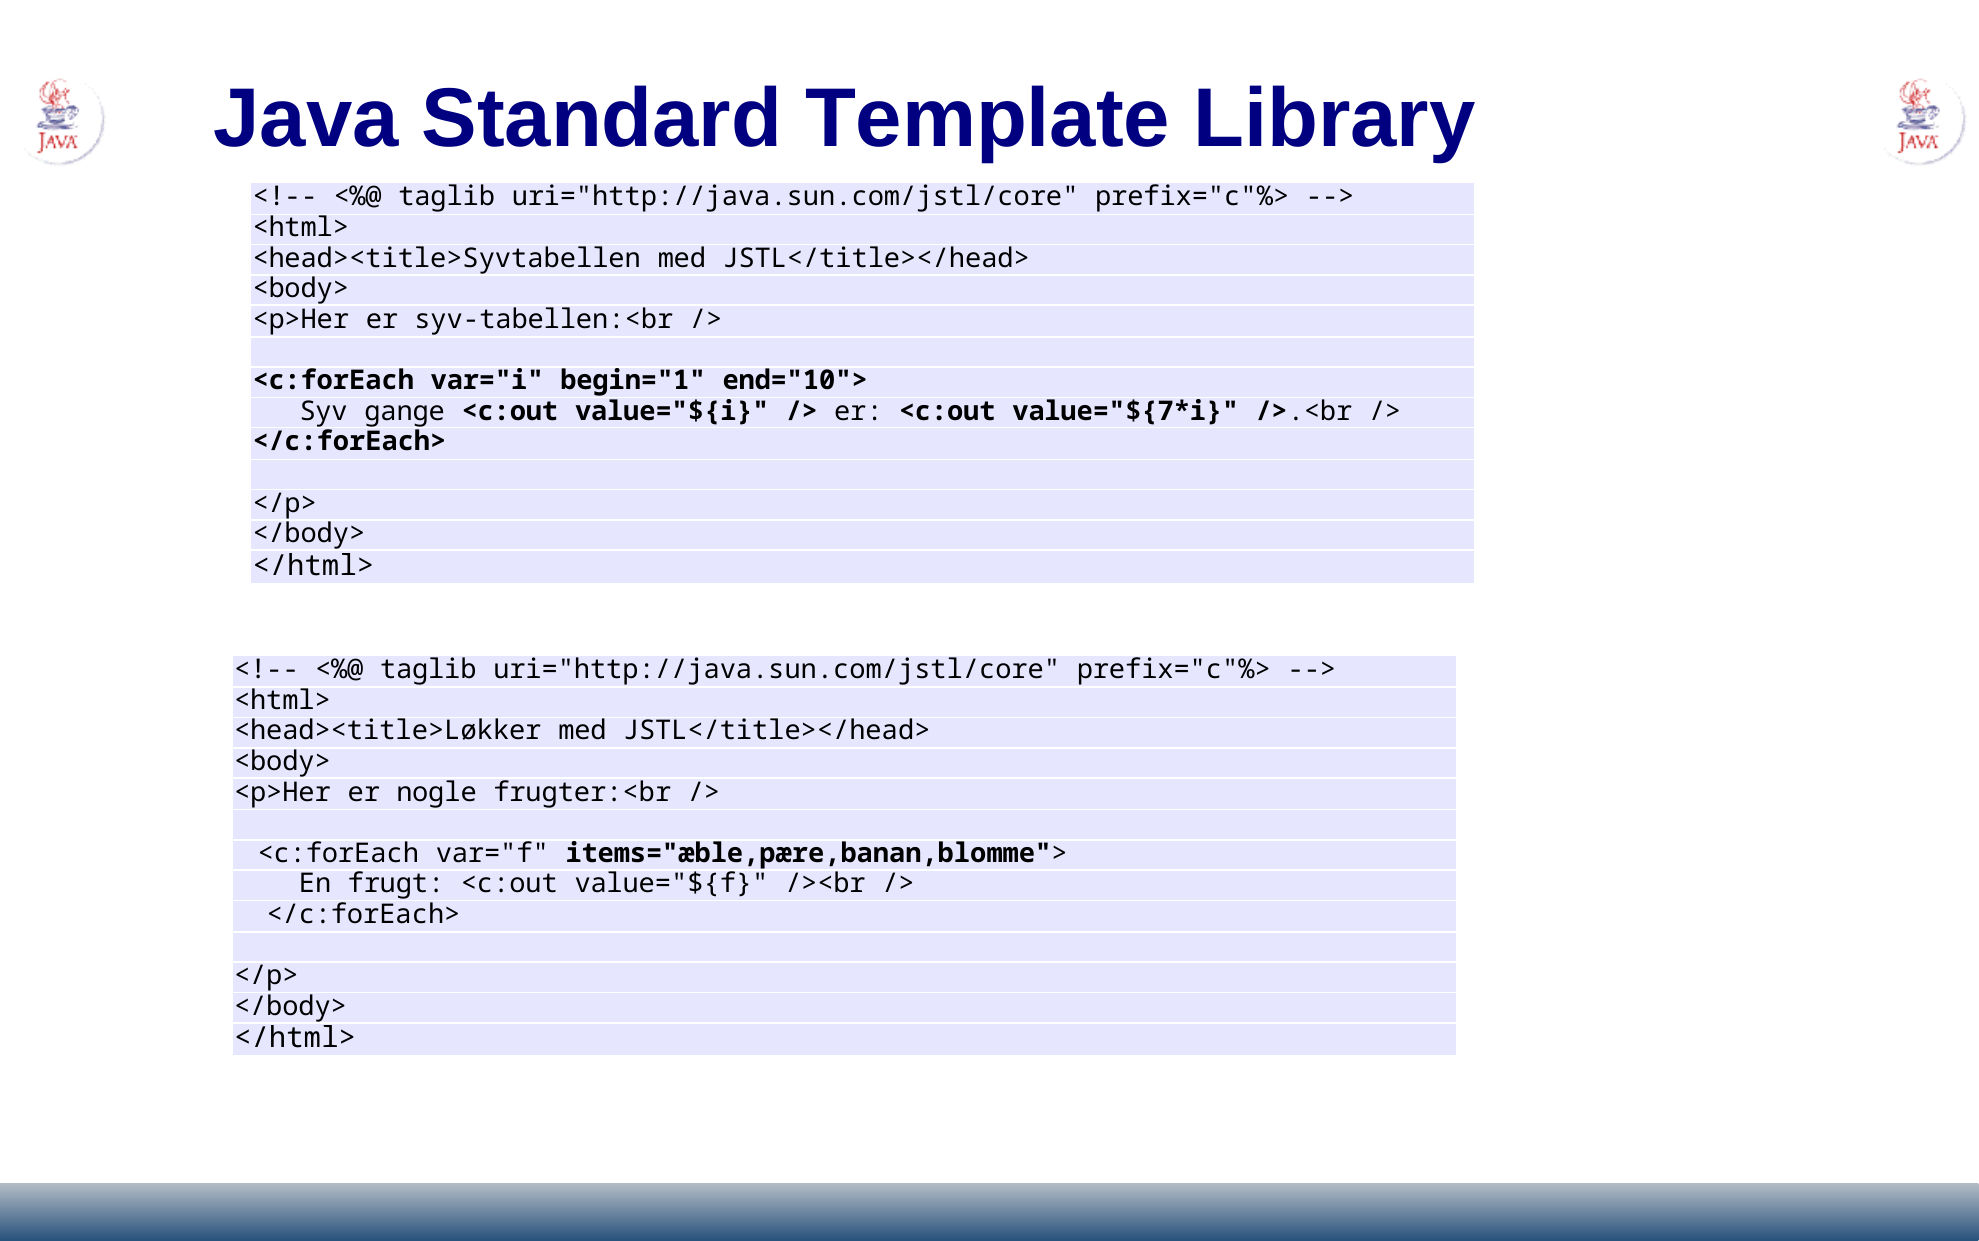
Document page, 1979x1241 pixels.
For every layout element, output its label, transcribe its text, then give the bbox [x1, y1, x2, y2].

chart [232, 183, 1476, 1241]
title Java Standard Template Library [156, 14, 1534, 222]
picture [10, 71, 109, 169]
picture [1870, 71, 1970, 169]
